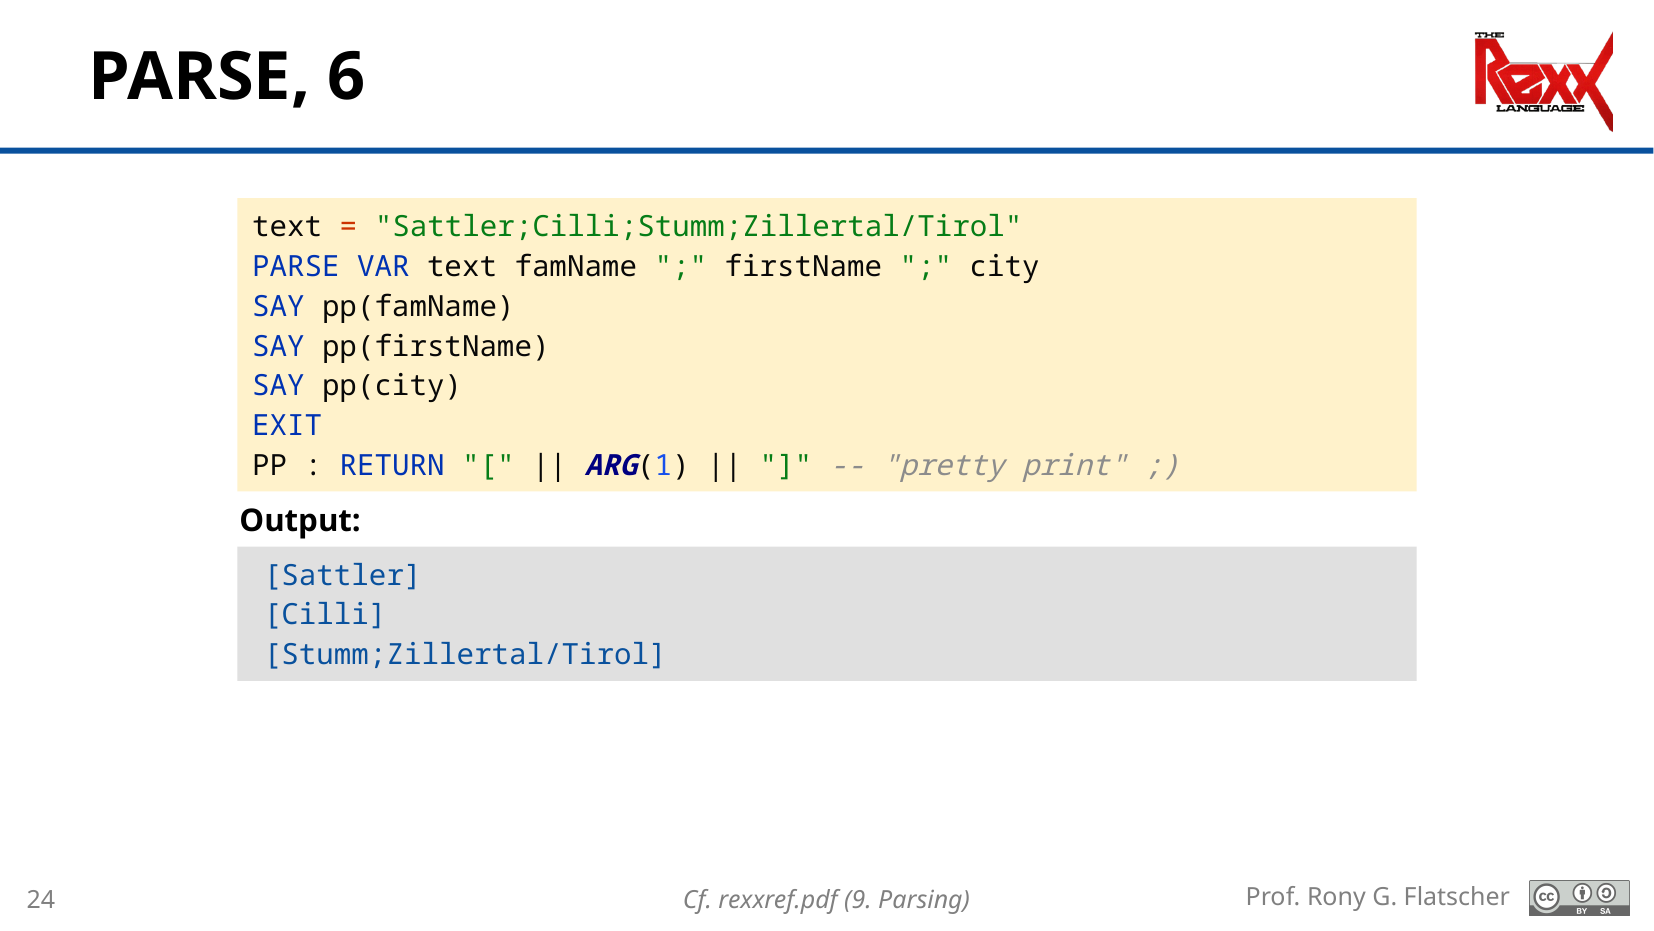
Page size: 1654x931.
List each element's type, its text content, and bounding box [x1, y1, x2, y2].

text_box [Sattler] [Cilli] [Stumm;Zillertal/Tirol] [237, 546, 1417, 676]
text_box Cf. rexxref.pdf (9. Parsing) [0, 874, 1654, 922]
text_box text = "Sattler;Cilli;Stumm;Zillertal/Tirol" PARSE VAR text famName ";" firstName ";" city SAY pp(famName) SAY pp(firstName) SAY pp(city) EXIT PP : RETURN "[" || ARG(1) || "]" -- "pretty print" ;) [237, 198, 1417, 479]
text_box Output: [224, 490, 390, 546]
title PARSE, 6 [29, 0, 1654, 148]
